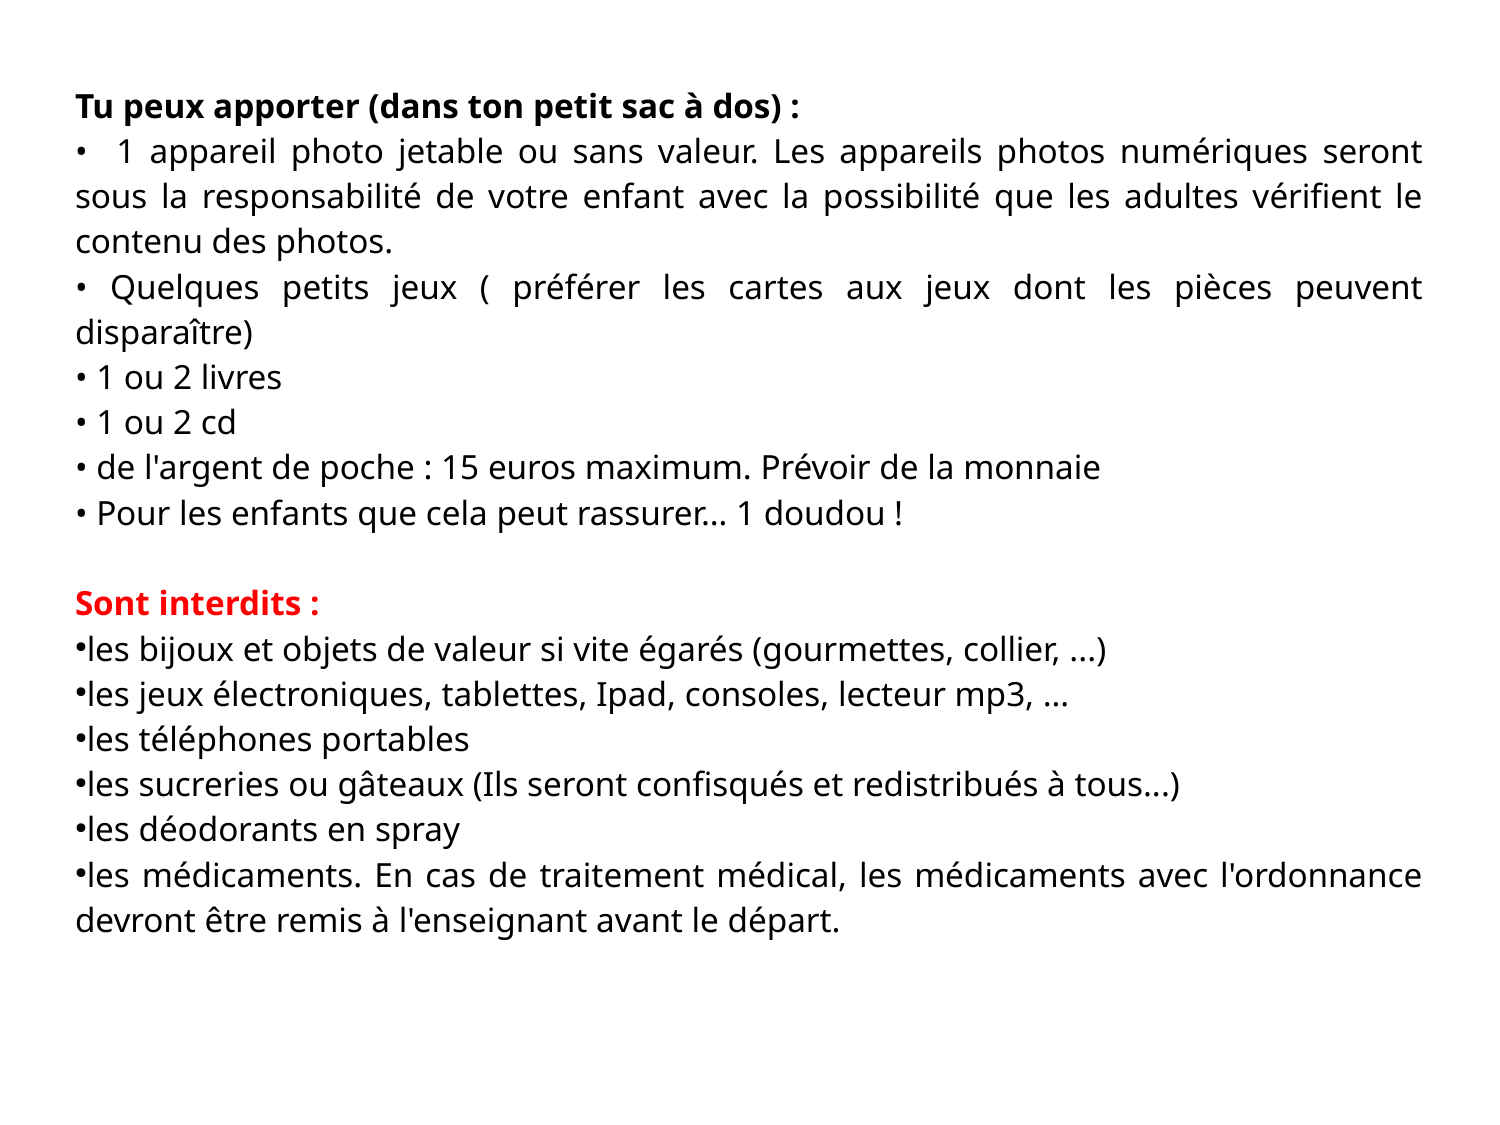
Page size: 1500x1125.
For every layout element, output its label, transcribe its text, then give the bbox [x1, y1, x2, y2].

subtitle Tu peux apporter (dans ton petit sac à dos) : • 1 appareil photo jetable ou sans valeur. Les appareils photos numériques seront sous la responsabilité de votre enfant avec la possibilité que les adultes vérifient le contenu des photos. • Quelques petits jeux ( préférer les cartes aux jeux dont les pièces peuvent disparaître) • 1 ou 2 livres • 1 ou 2 cd • de l'argent de poche : 15 euros maximum. Prévoir de la monnaie • Pour les enfants que cela peut rassurer… 1 doudou ! Sont interdits : les bijoux et objets de valeur si vite égarés (gourmettes, collier, ...) les jeux électroniques, tablettes, Ipad, consoles, lecteur mp3, … les téléphones portables les sucreries ou gâteaux (Ils seront confisqués et redistribués à tous...) les déodorants en spray les médicaments. En cas de traitement médical, les médicaments avec l'ordonnance devront être remis à l'enseignant avant le départ. [75, 24, 1425, 1000]
